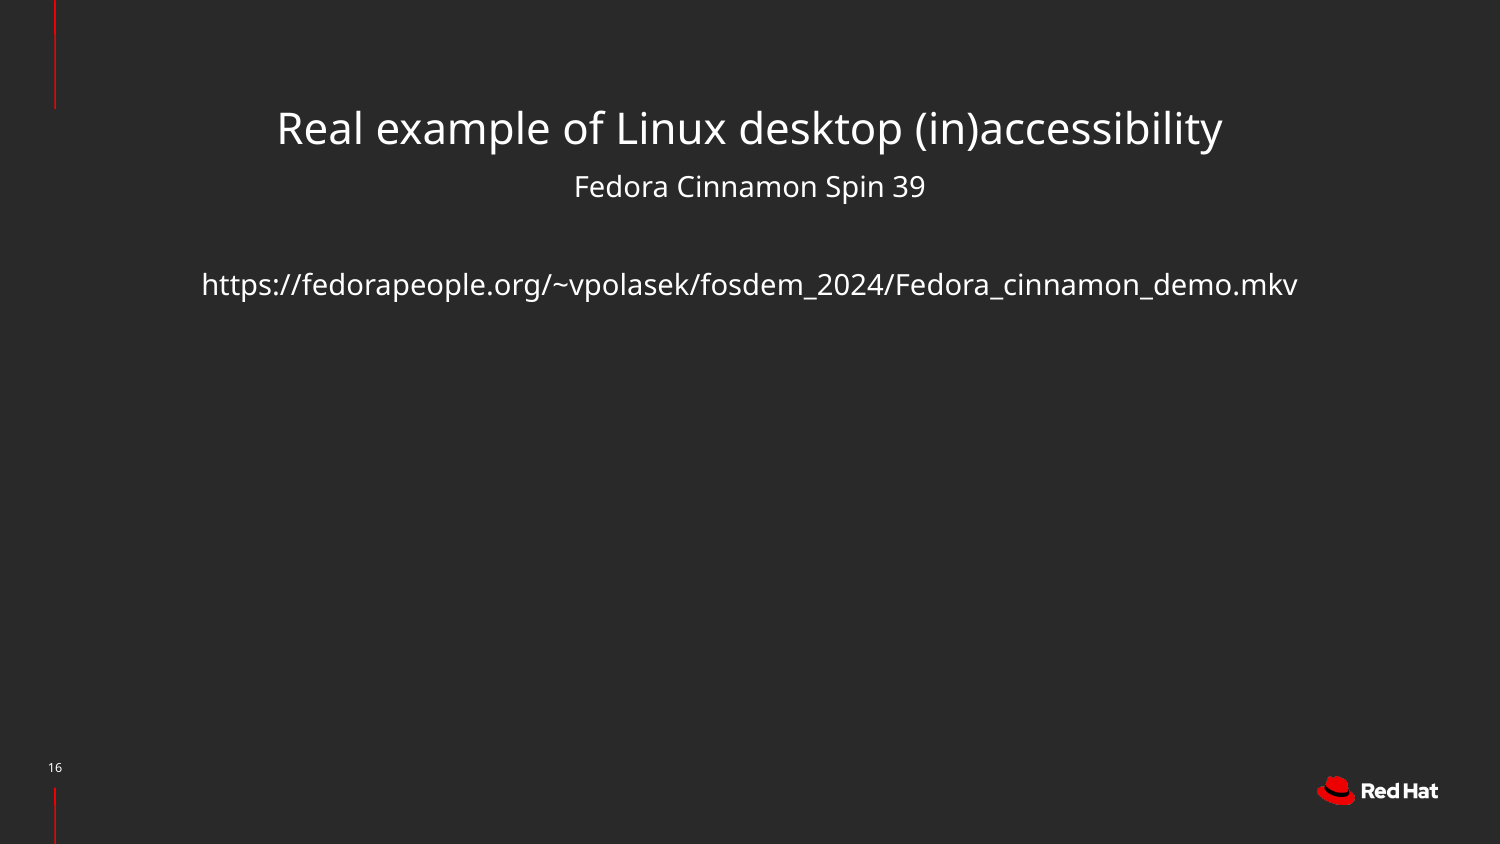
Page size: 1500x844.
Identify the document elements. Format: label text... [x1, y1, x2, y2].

title Real example of Linux desktop (in)accessibility [108, 85, 1392, 154]
picture [1317, 776, 1438, 805]
subtitle Fedora Cinnamon Spin 39 https://fedorapeople.org/~vpolasek/fosdem_2024/Fedora_cinnamon_demo.mkv [108, 154, 1392, 263]
slide_number <číslo> [10, 759, 101, 777]
